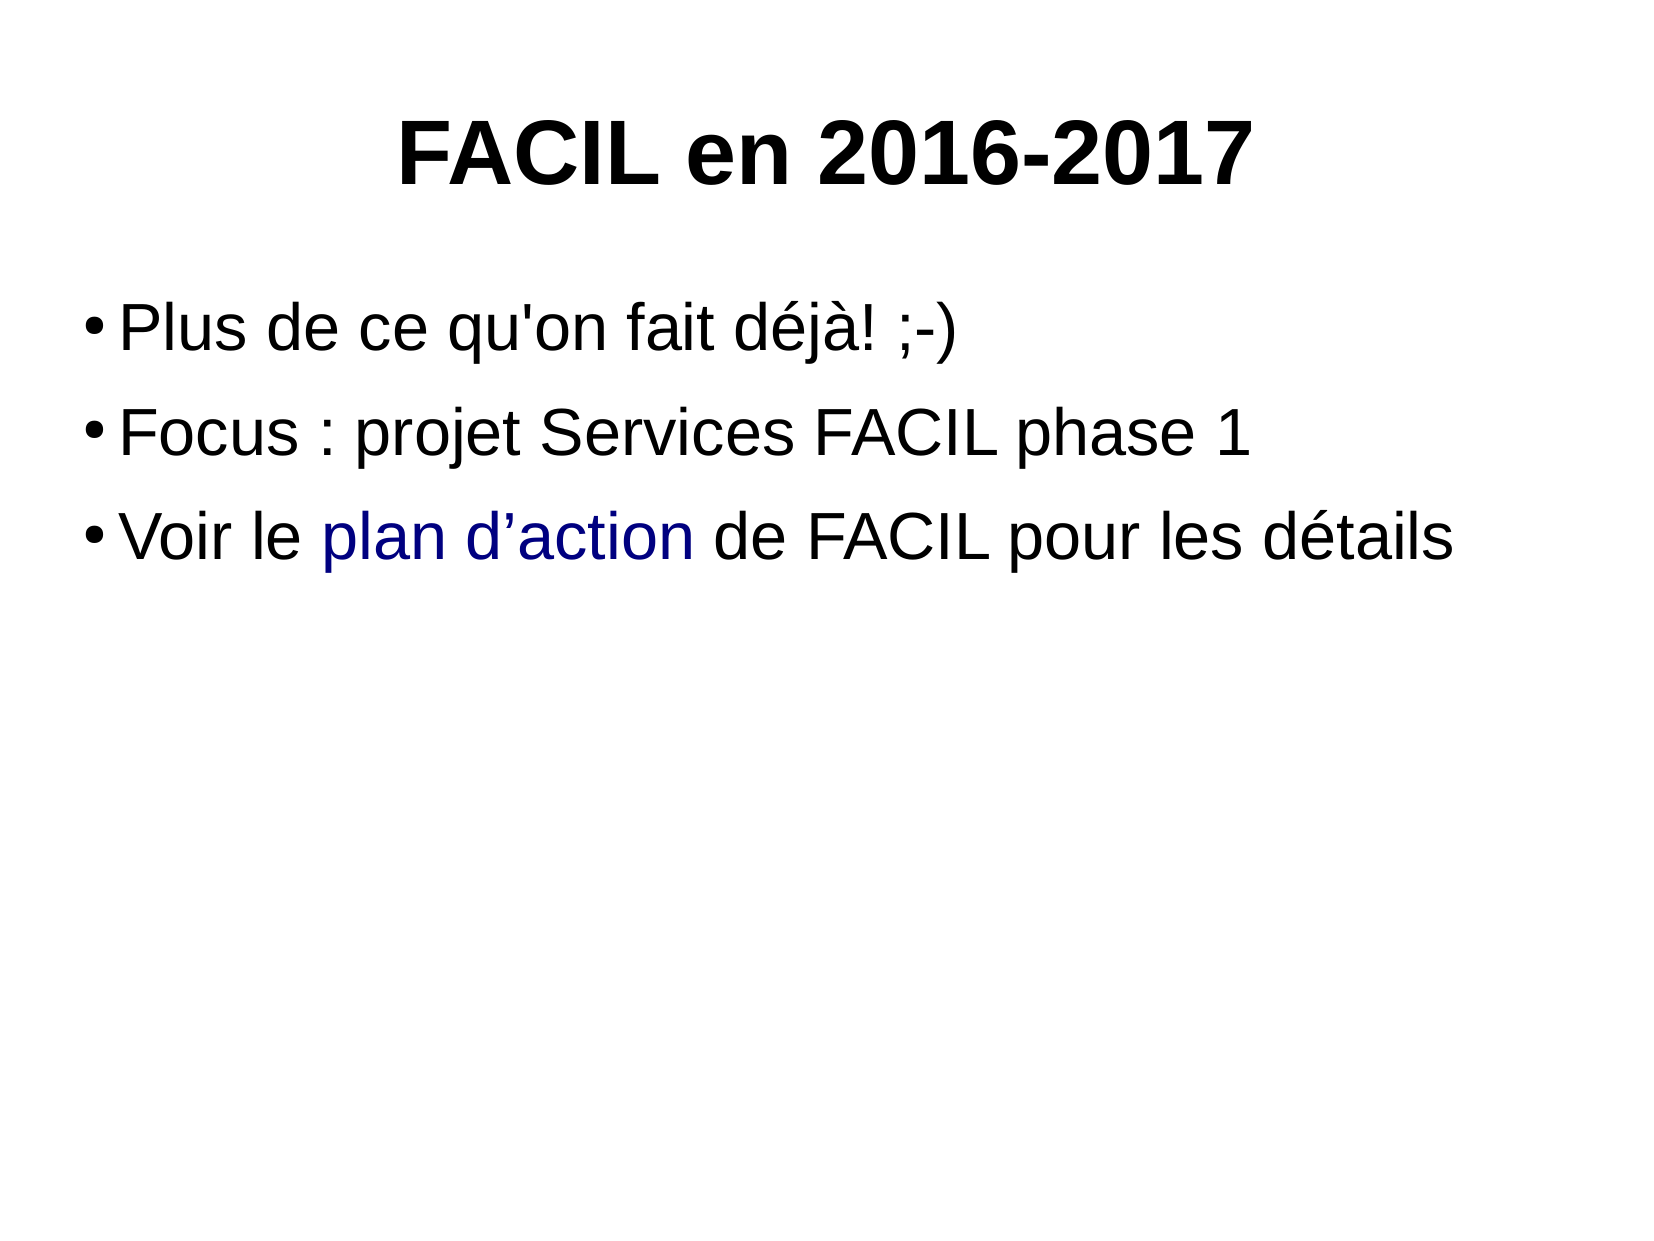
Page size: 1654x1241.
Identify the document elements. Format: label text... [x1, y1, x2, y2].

list Plus de ce qu'on fait déjà! ;-) Focus : projet Services FACIL phase 1 Voir le plan d’action de FACIL pour les détails [82, 290, 1538, 1010]
title FACIL en 2016-2017 [82, 49, 1571, 257]
